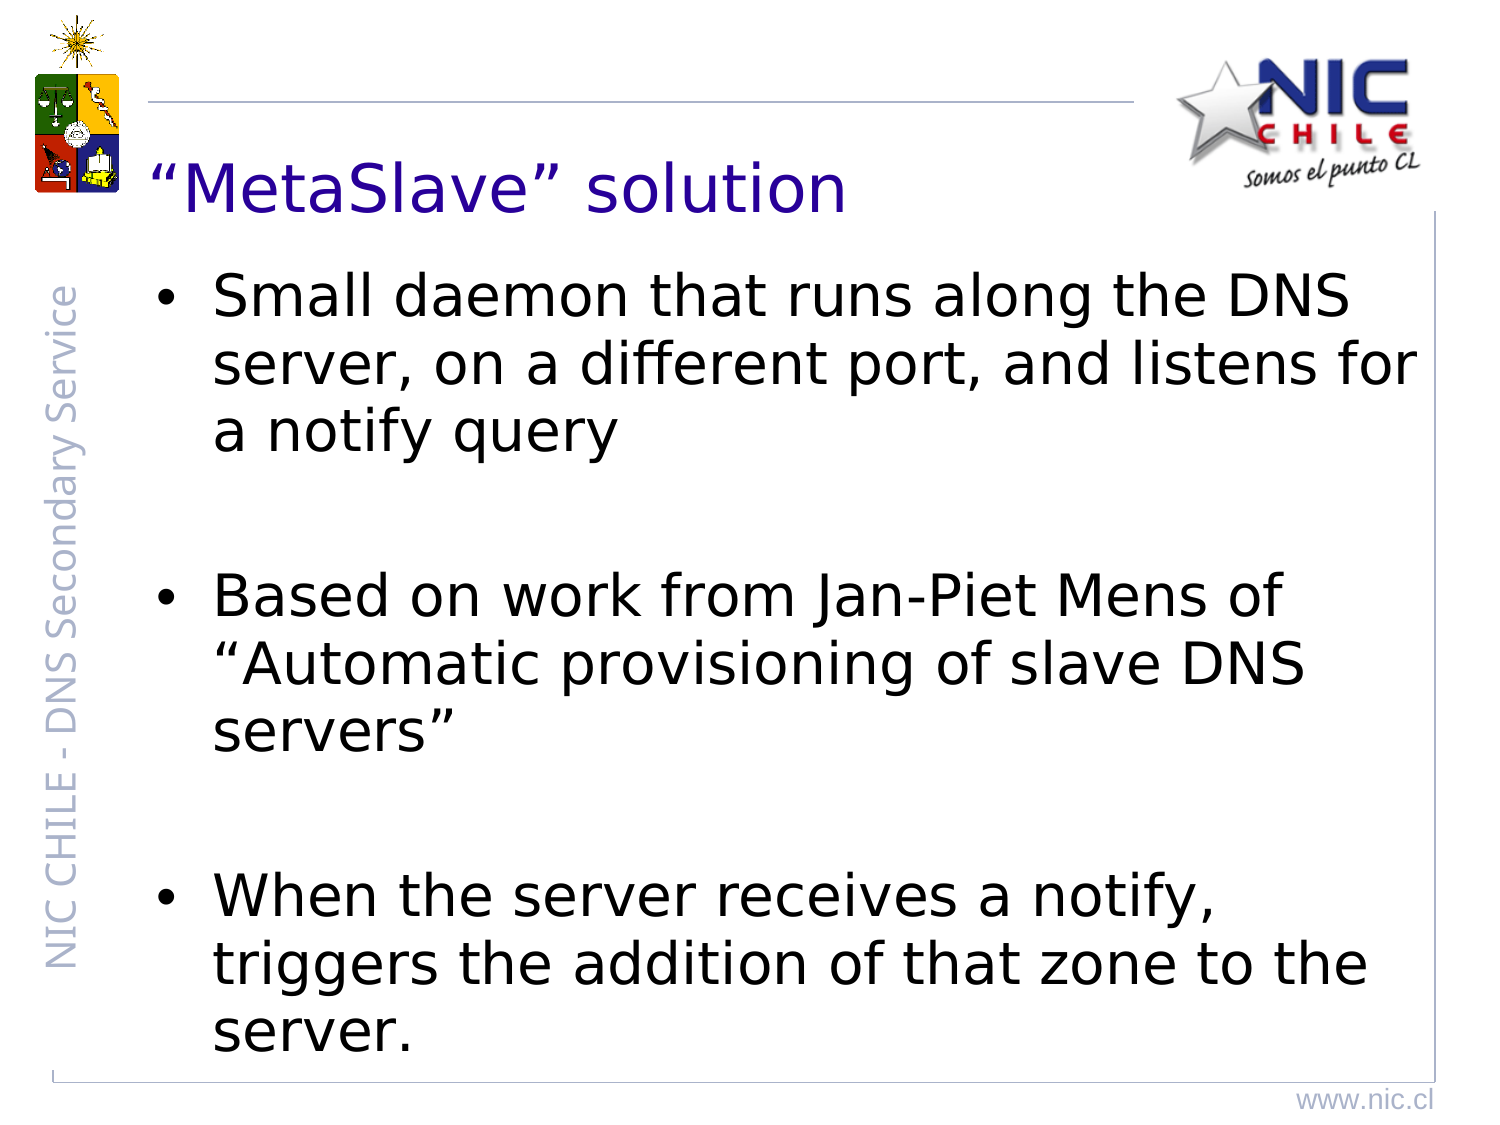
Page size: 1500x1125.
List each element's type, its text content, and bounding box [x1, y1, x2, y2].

picture [30, 9, 124, 199]
picture [1134, 37, 1463, 211]
title “MetaSlave” solution [147, 113, 1353, 262]
list Small daemon that runs along the DNS server, on a different port, and listens for a notify query Based on work from Jan-Piet Mens of “Automatic provisioning of slave DNS servers” When the server receives a notify, triggers the addition of that zone to the server. [100, 262, 1426, 1006]
